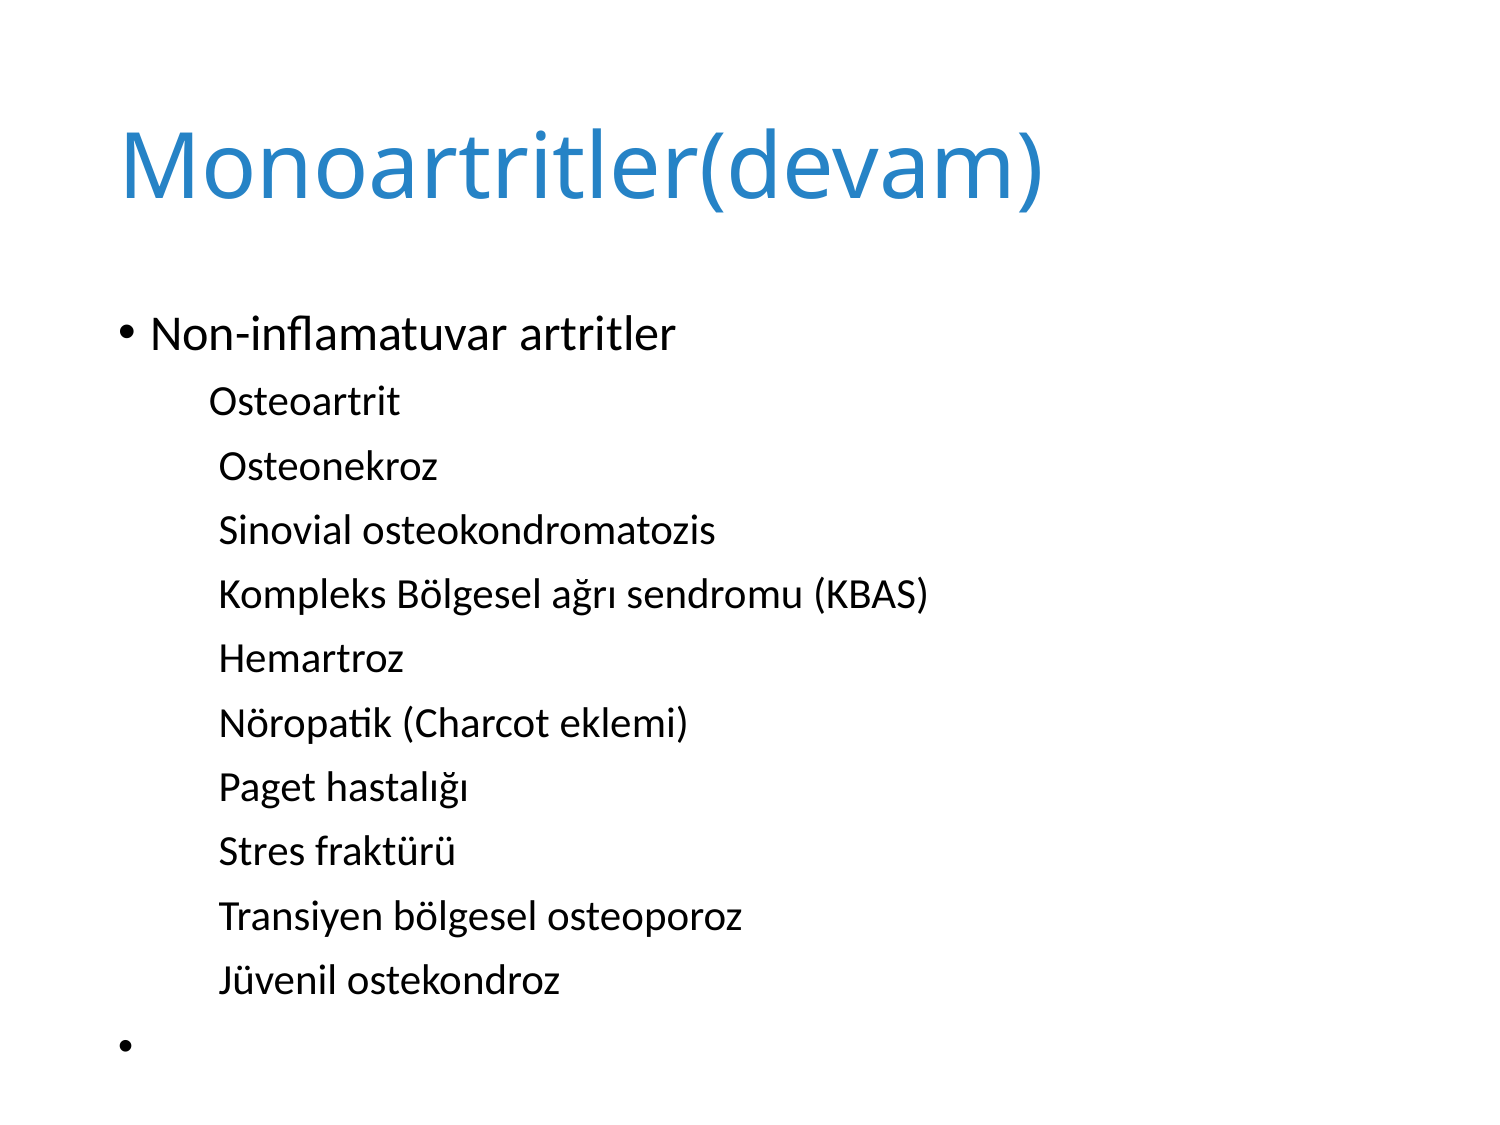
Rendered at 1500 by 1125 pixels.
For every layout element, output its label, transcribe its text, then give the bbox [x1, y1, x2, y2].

list Non-inflamatuvar artritler Osteoartrit Osteonekroz Sinovial osteokondromatozis Kompleks Bölgesel ağrı sendromu (KBAS) Hemartroz Nöropatik (Charcot eklemi) Paget hastalığı Stres fraktürü Transiyen bölgesel osteoporoz Jüvenil ostekondroz [103, 299, 1397, 1014]
title Monoartritler(devam) [103, 59, 1397, 278]
